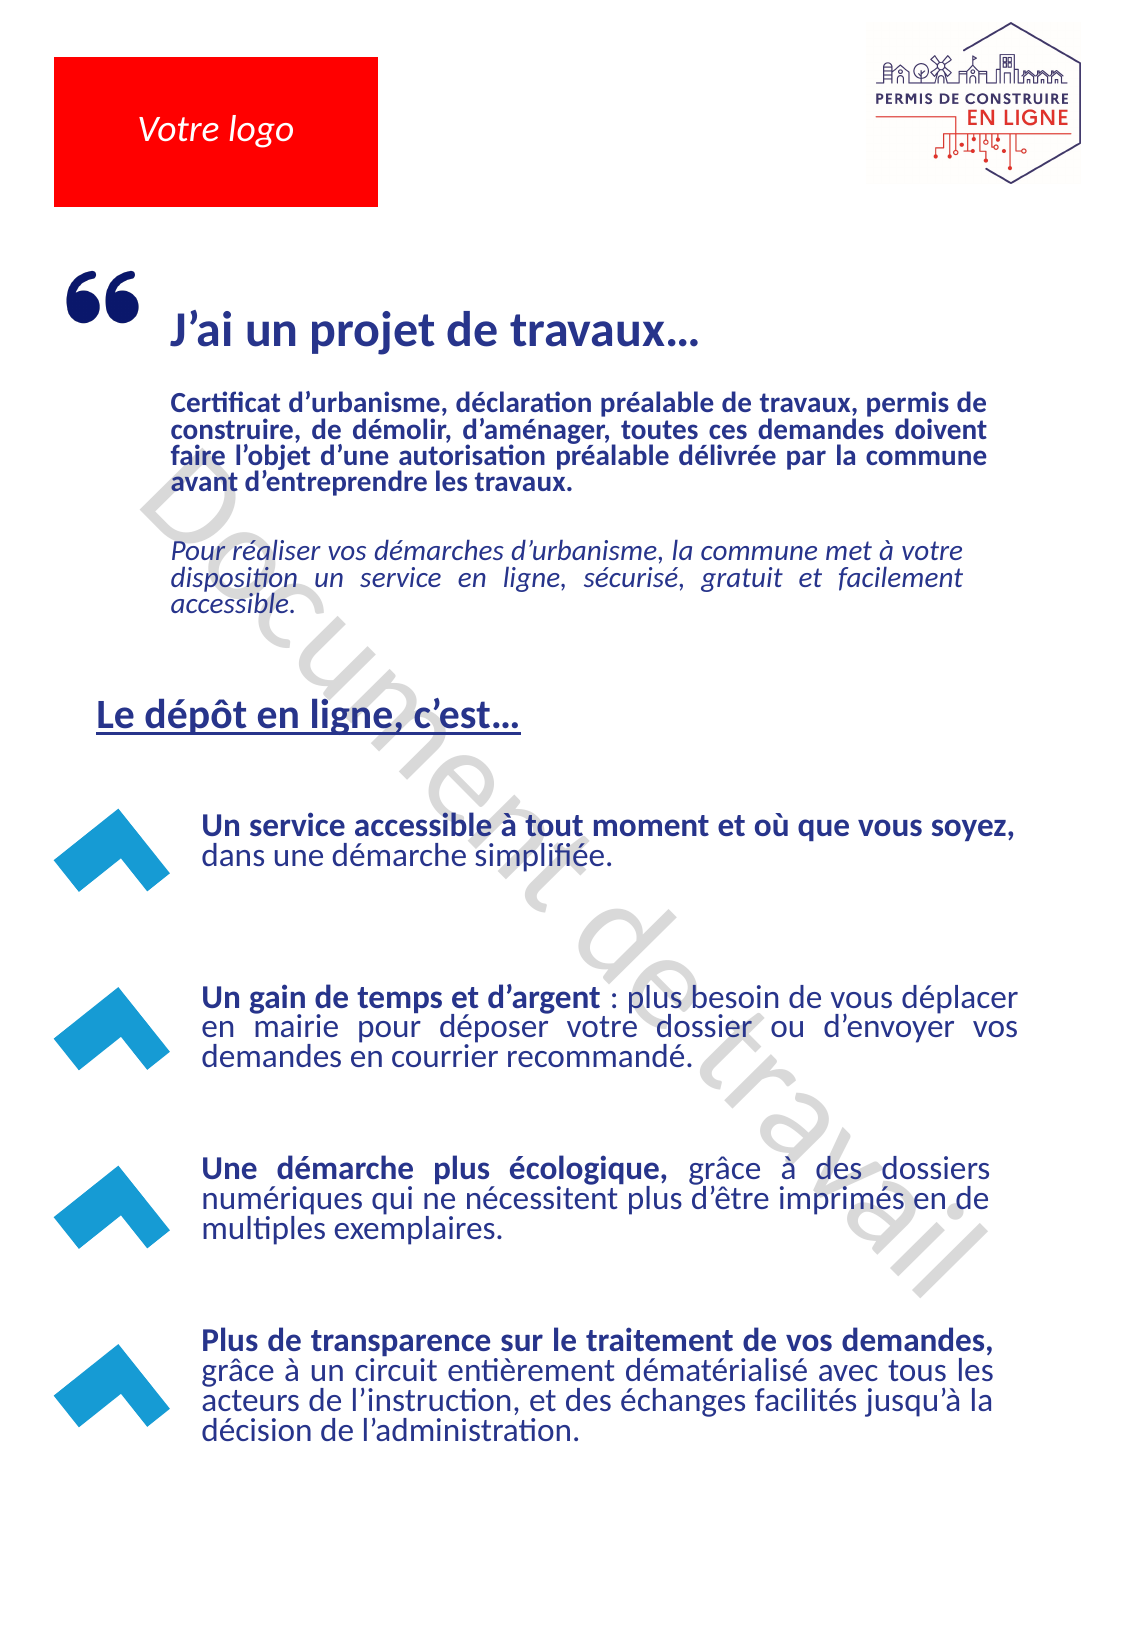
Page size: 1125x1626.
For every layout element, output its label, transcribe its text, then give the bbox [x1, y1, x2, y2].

text_box Le dépôt en ligne, c’est… [71, 643, 1054, 793]
text_box J’ai un projet de travaux… [155, 258, 1035, 391]
text_box Pour réaliser vos démarches d’urbanisme, la commune met à votre disposition un service en ligne, sécurisé, gratuit et facilement accessible. [155, 539, 1035, 643]
text_box [53, 808, 170, 892]
text_box Votre logo [54, 57, 378, 207]
text_box [53, 987, 170, 1071]
text_box [53, 1344, 170, 1428]
text_box Certificat d’urbanisme, déclaration préalable de travaux, permis de construire, de démolir, d’aménager, toutes ces demandes doivent faire l’objet d’une autorisation préalable délivrée par la commune avant d’entreprendre les travaux. [155, 391, 1035, 539]
text_box Un gain de temps et d’argent : plus besoin de vous déplacer en mairie pour déposer votre dossier ou d’envoyer vos demandes en courrier recommandé. [186, 984, 1054, 1134]
text_box Plus de transparence sur le traitement de vos demandes, grâce à un circuit entièrement dématérialisé avec tous les acteurs de l’instruction, et des échanges facilités jusqu’à la décision de l’administration. [186, 1327, 1054, 1478]
picture [866, 22, 1081, 184]
picture [66, 260, 139, 333]
text_box [53, 1165, 170, 1249]
text_box Une démarche plus écologique, grâce à des dossiers numériques qui ne nécessitent plus d’être imprimés en de multiples exemplaires. [186, 1156, 1054, 1306]
text_box Un service accessible à tout moment et où que vous soyez, dans une démarche simplifiée. [186, 812, 1054, 962]
